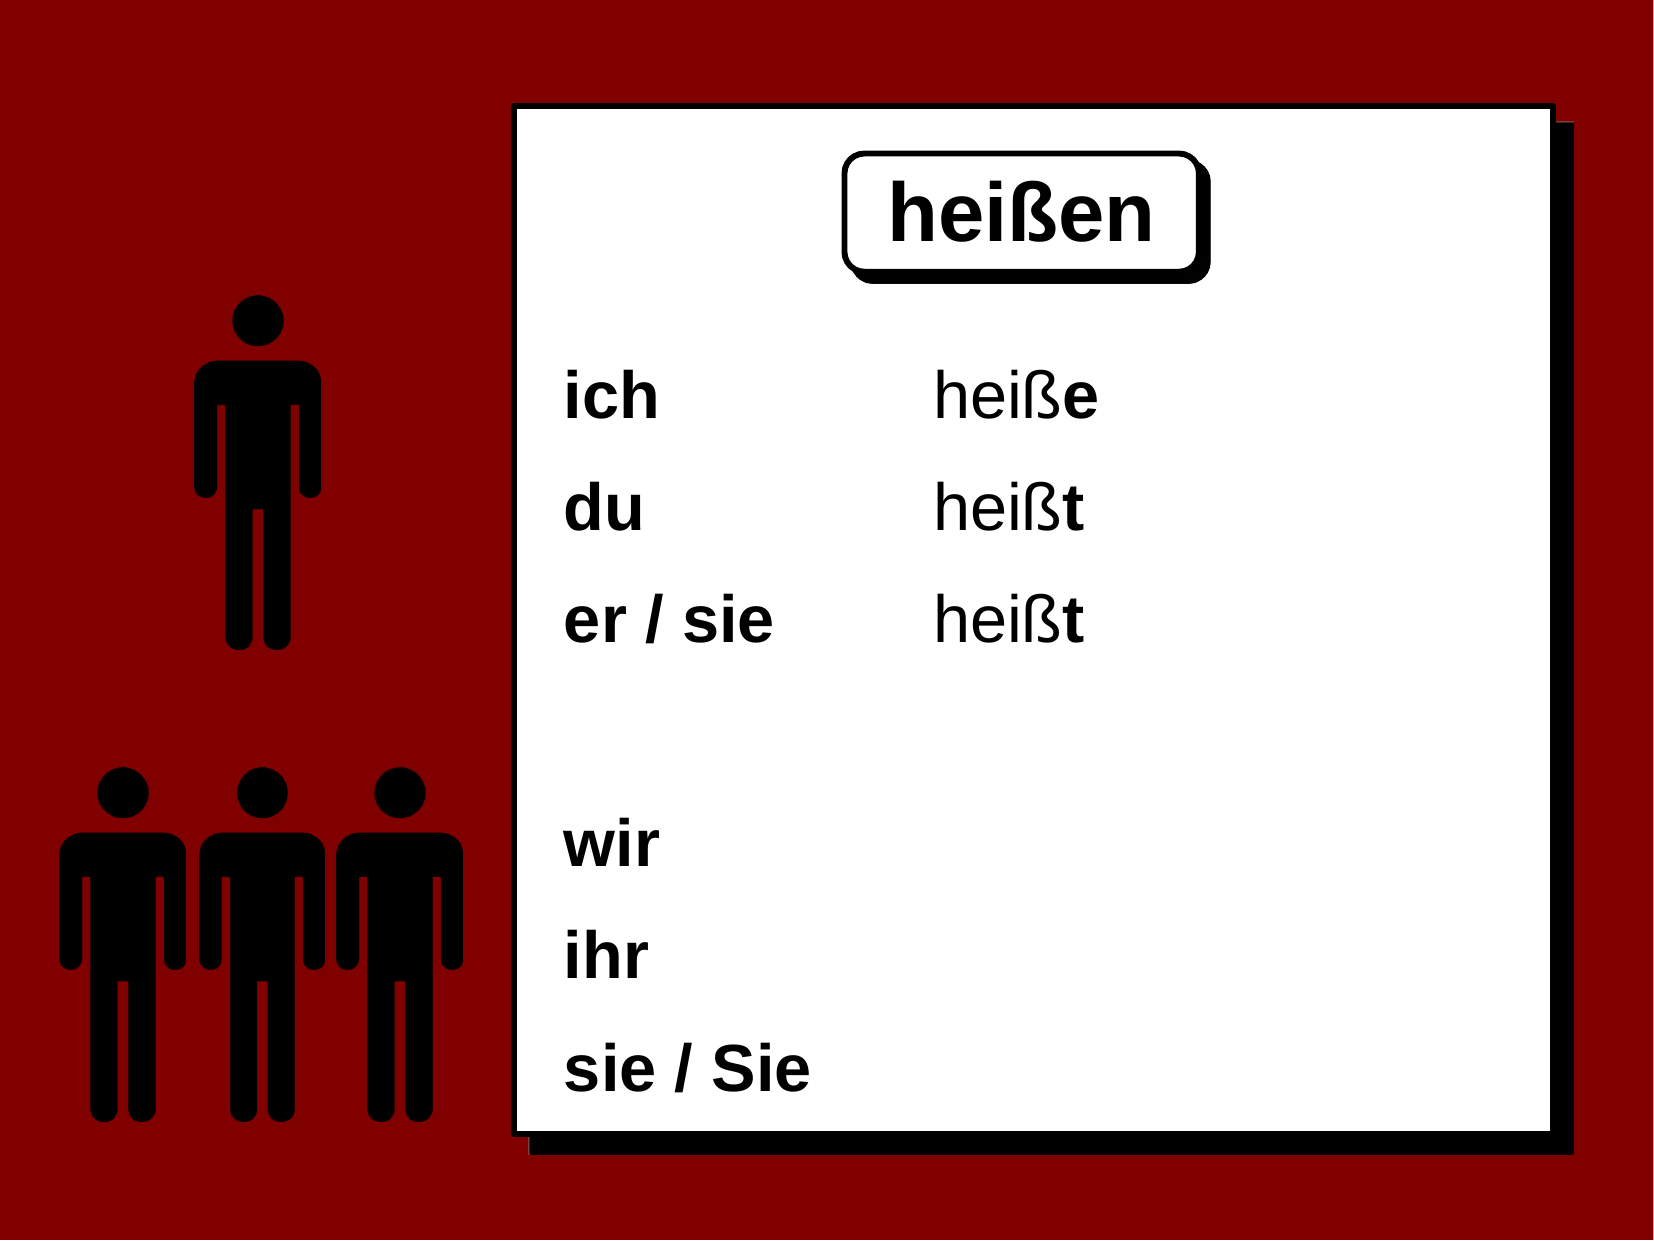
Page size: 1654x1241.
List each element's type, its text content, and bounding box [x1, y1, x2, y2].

text_box [513, 106, 1554, 1134]
picture [59, 767, 186, 1123]
text_box ich heiße du heißt er / sie heißt wir ihr sie / Sie [549, 312, 1554, 1106]
picture [336, 767, 463, 1123]
text_box heißen [844, 153, 1199, 272]
picture [199, 767, 325, 1123]
picture [194, 295, 321, 650]
